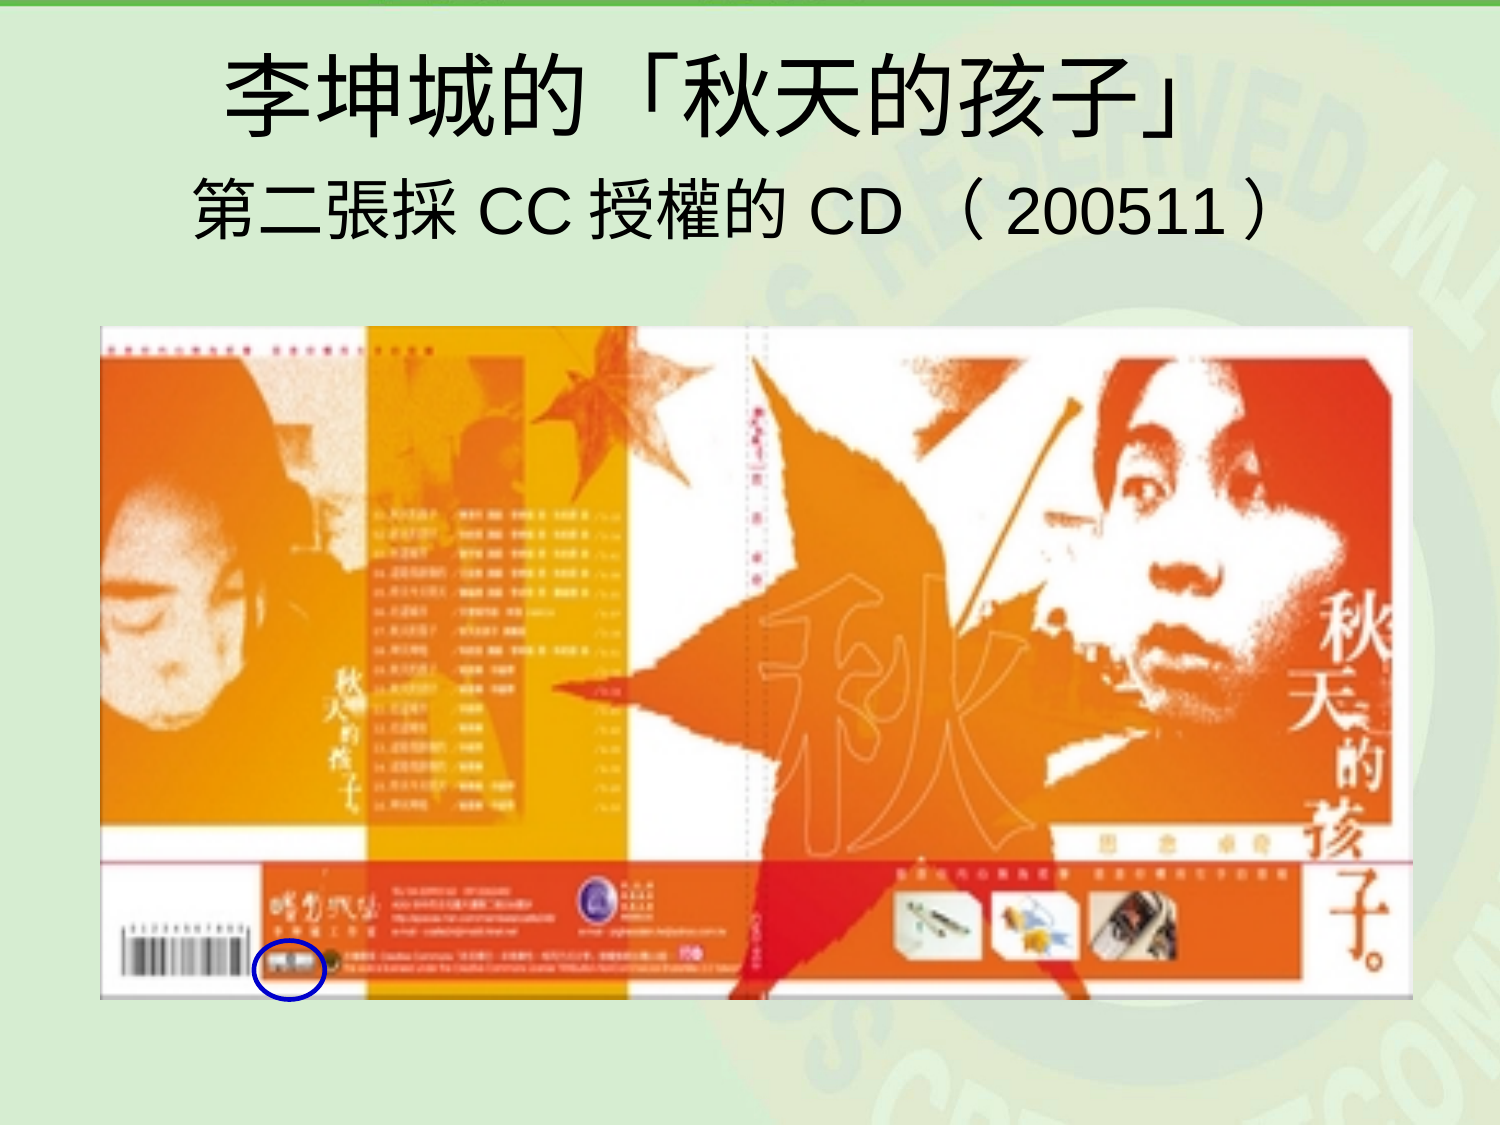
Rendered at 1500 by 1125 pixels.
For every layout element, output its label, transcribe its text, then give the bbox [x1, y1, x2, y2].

picture [0, 0, 1500, 1125]
title 李坤城的「秋天的孩子」 第二張採CC授權的CD（200511） [75, 36, 1426, 242]
